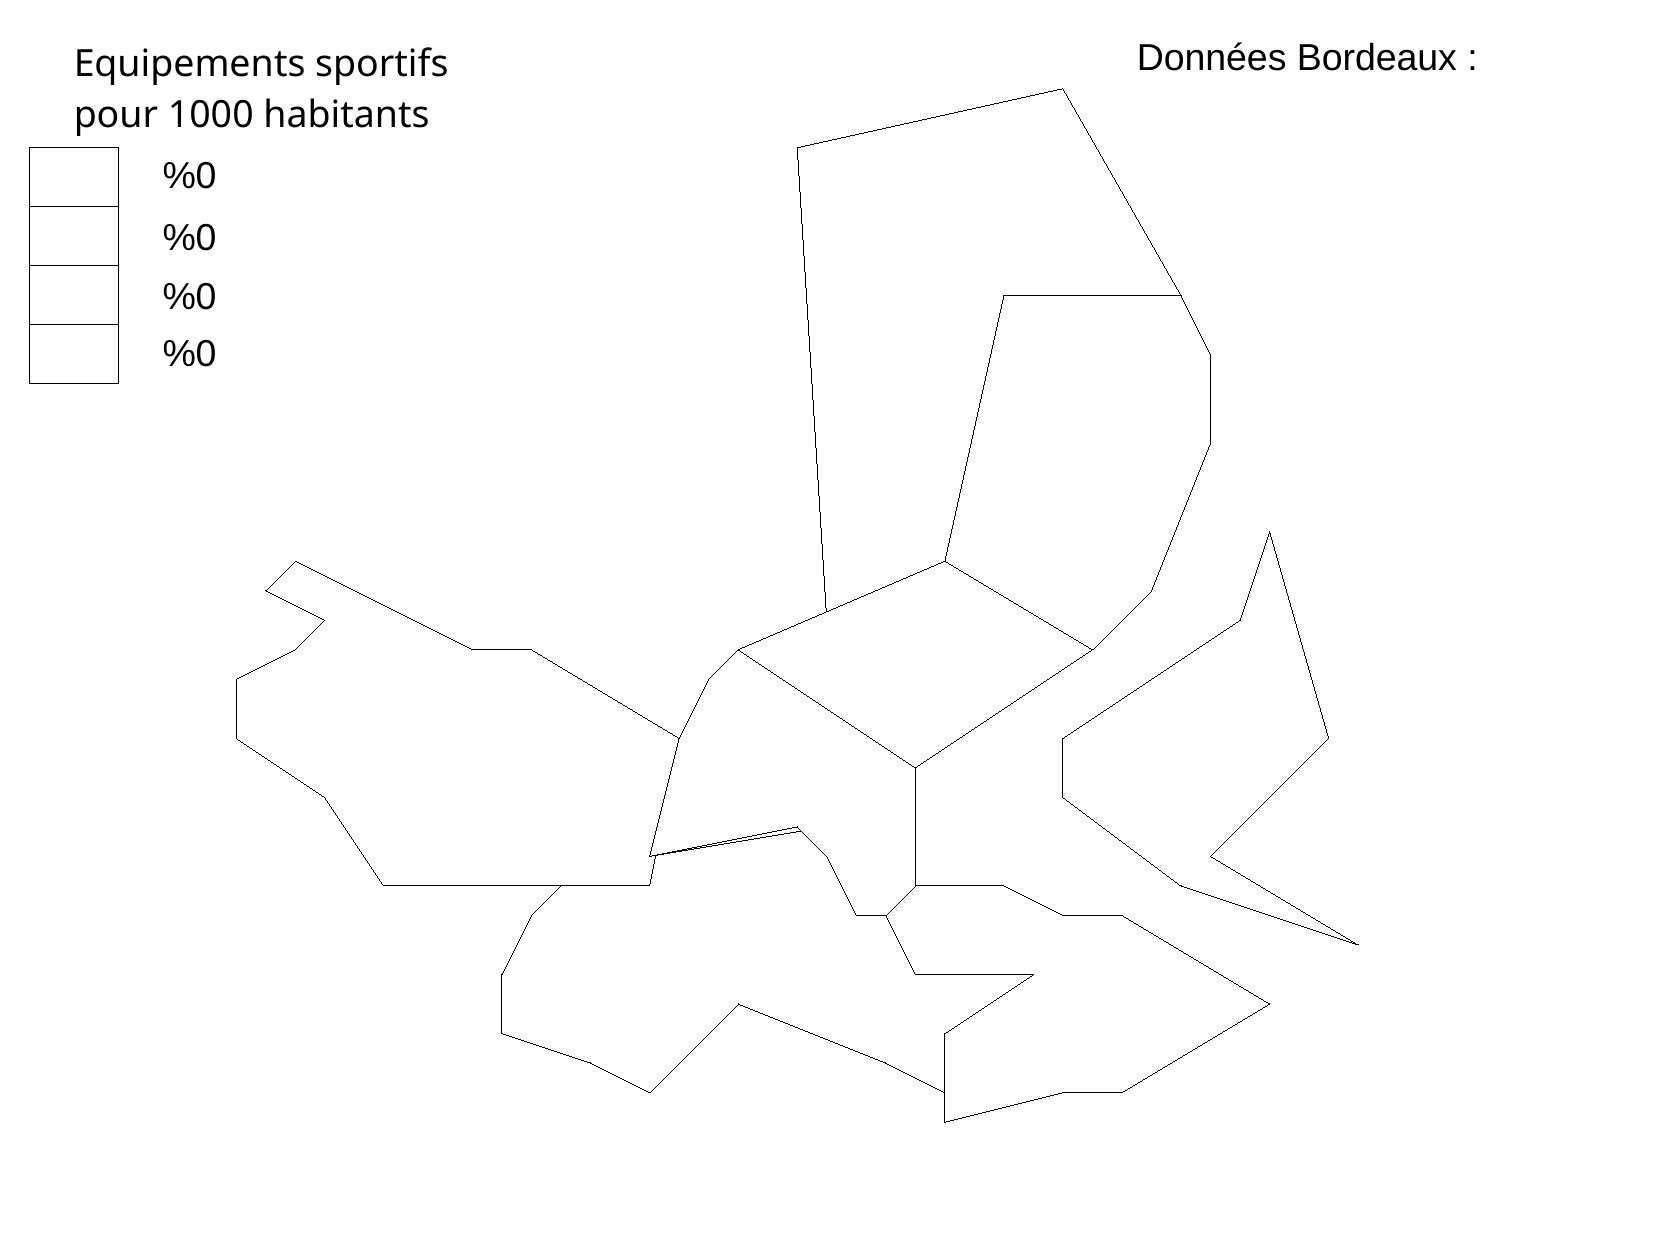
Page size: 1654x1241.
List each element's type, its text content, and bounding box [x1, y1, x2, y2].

text_box %0 [147, 324, 473, 382]
text_box [29, 147, 119, 384]
text_box [236, 88, 1270, 1123]
text_box Equipements sportifs pour 1000 habitants [59, 29, 502, 150]
text_box [1062, 531, 1359, 945]
text_box %0 [147, 208, 414, 266]
text_box %0 [147, 147, 414, 205]
text_box %0 [147, 267, 443, 324]
text_box Données Bordeaux : [1122, 29, 1625, 87]
